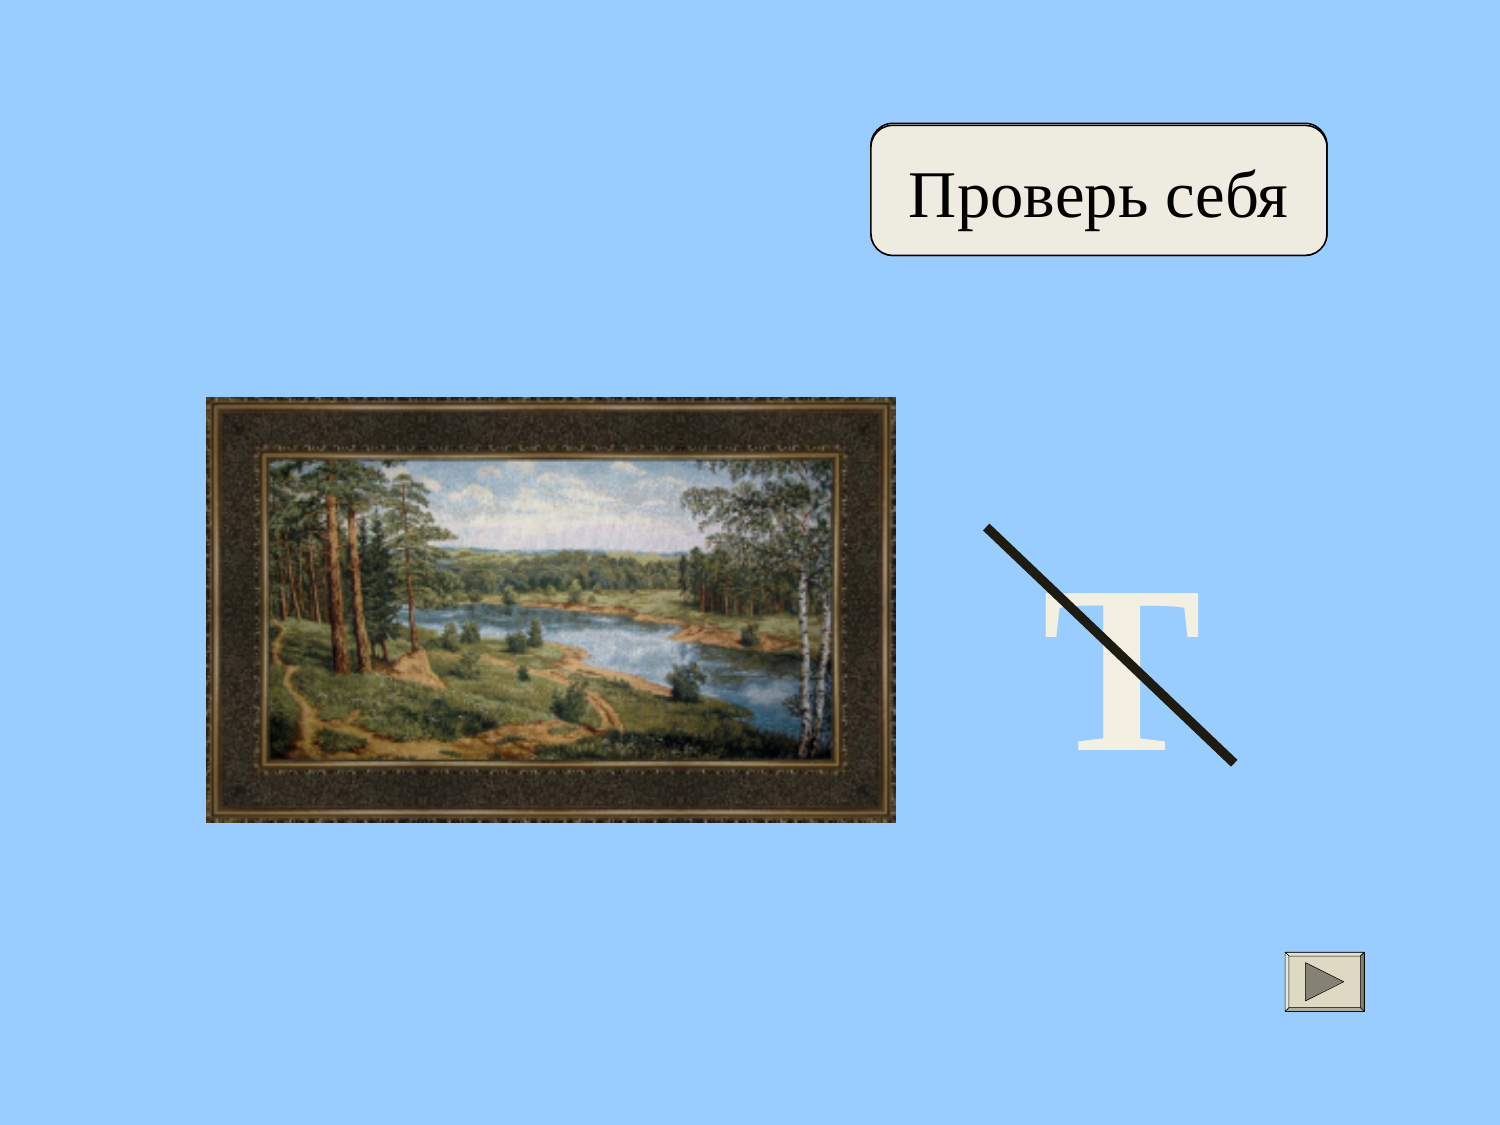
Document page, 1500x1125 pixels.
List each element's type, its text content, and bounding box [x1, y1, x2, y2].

text_box [1286, 952, 1365, 1012]
text_box [870, 123, 1327, 254]
text_box Т [834, 503, 1411, 806]
picture [206, 397, 896, 823]
